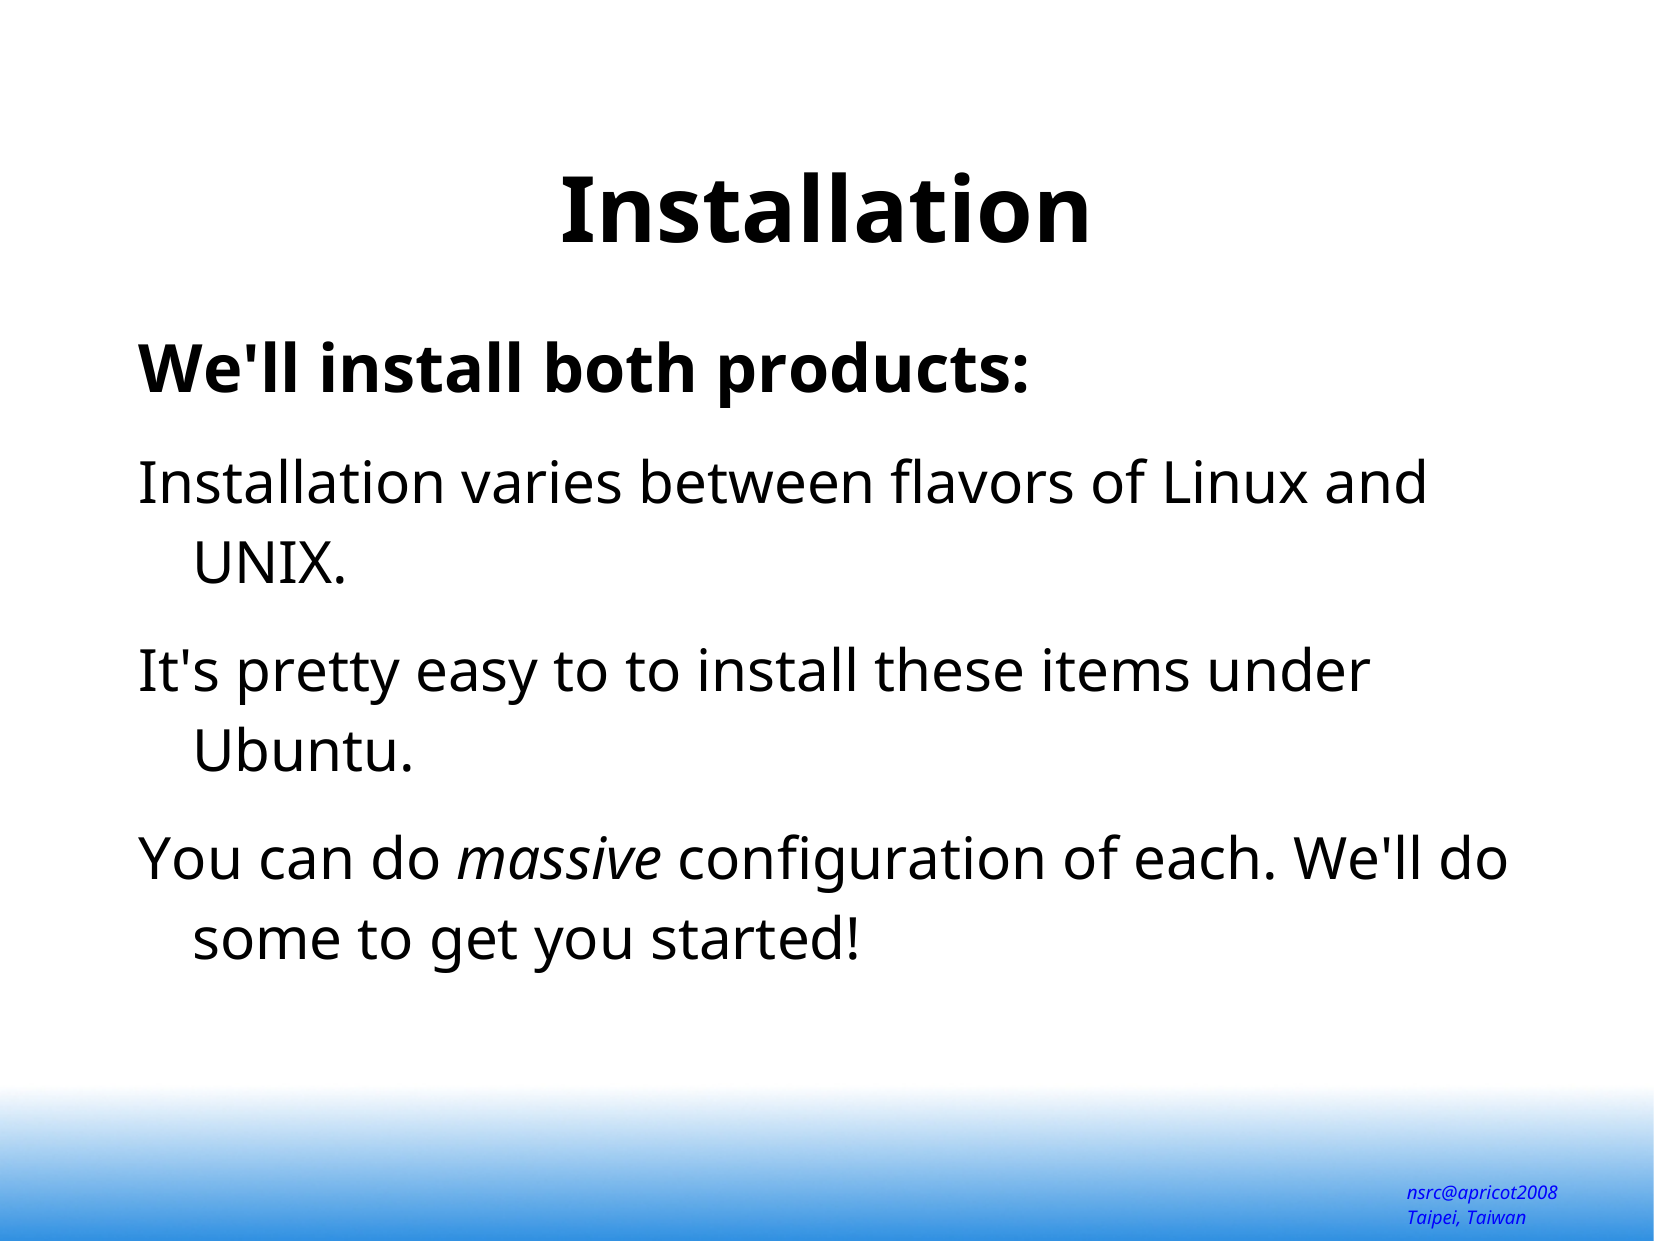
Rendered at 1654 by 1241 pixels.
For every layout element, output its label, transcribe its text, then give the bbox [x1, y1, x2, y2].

list We'll install both products: Installation varies between flavors of Linux and UNIX. It's pretty easy to to install these items under Ubuntu. You can do massive configuration of each. We'll do some to get you started! [121, 321, 1559, 1111]
title Installation [121, 102, 1534, 311]
picture [0, 1083, 1654, 1241]
